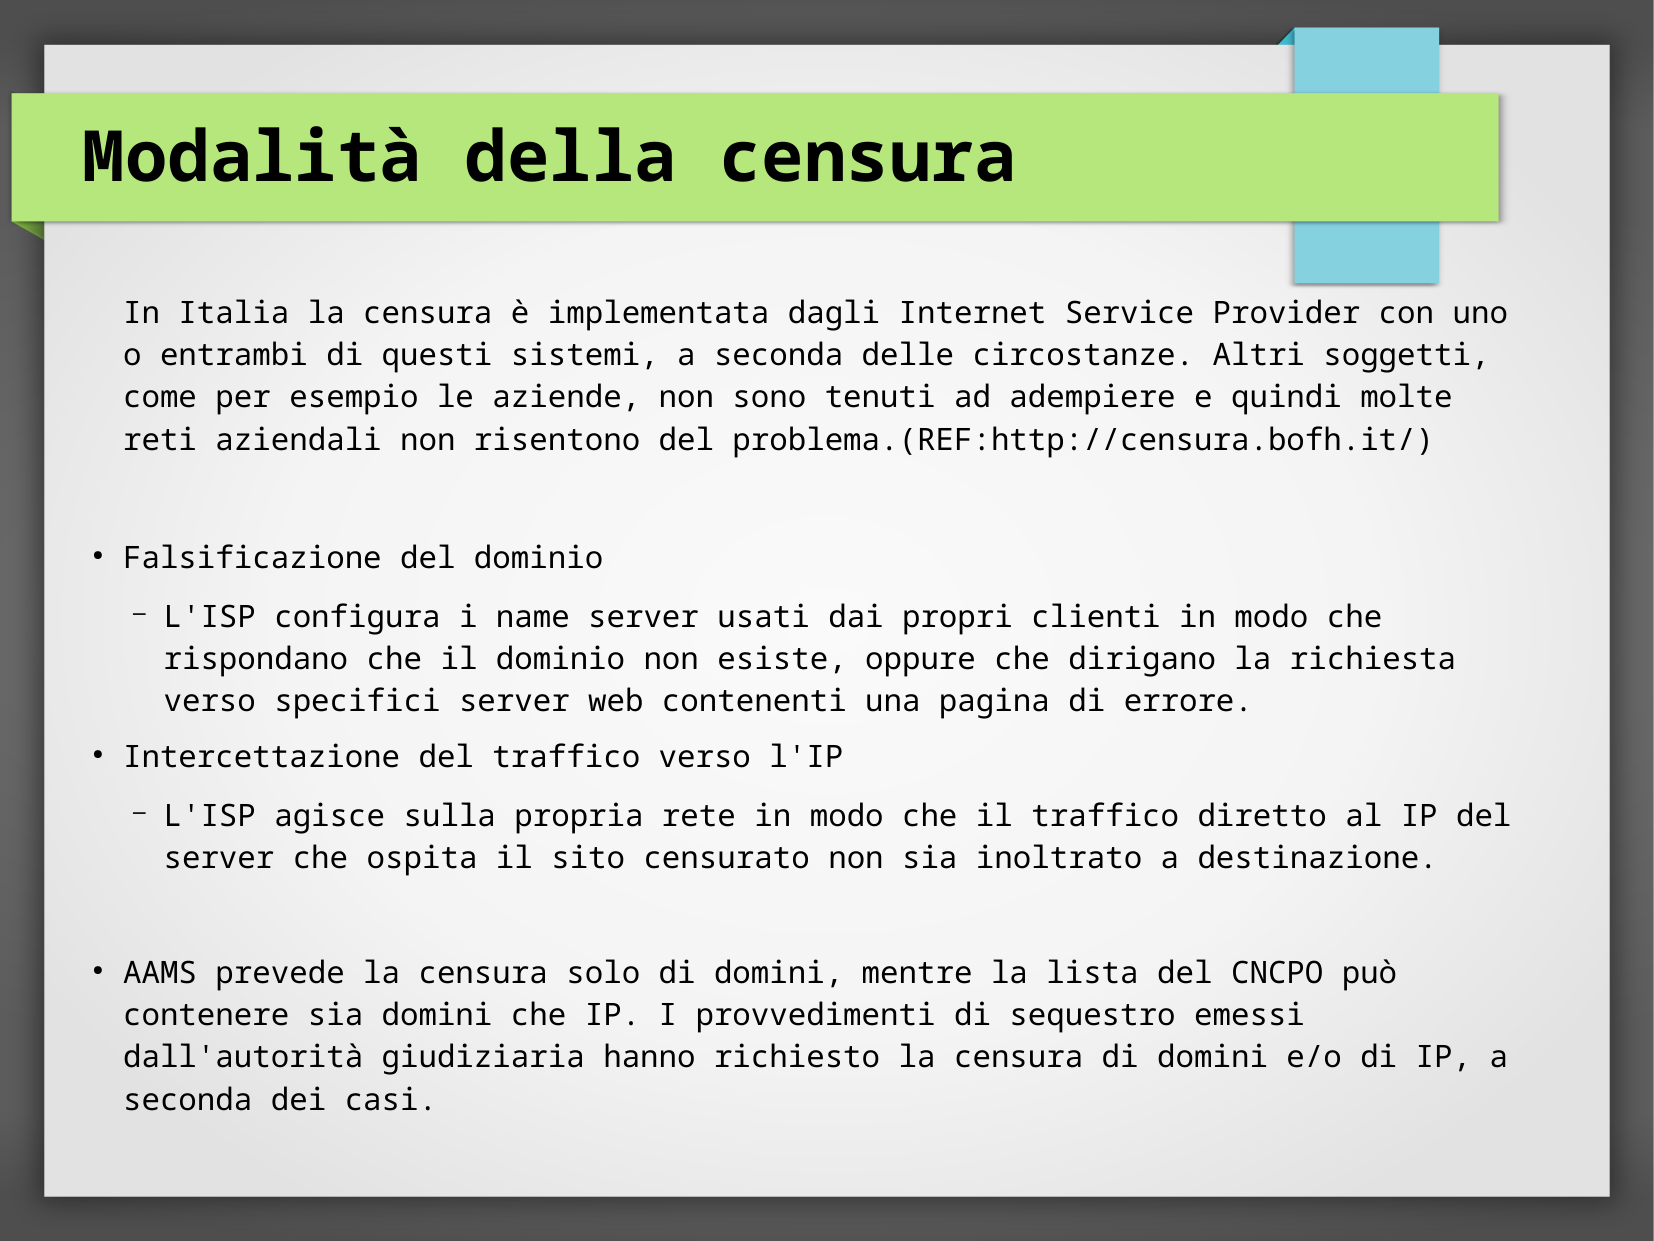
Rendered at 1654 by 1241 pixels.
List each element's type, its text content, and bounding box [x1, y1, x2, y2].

picture [0, 0, 1654, 1241]
list In Italia la censura è implementata dagli Internet Service Provider con uno o entrambi di questi sistemi, a seconda delle circostanze. Altri soggetti, come per esempio le aziende, non sono tenuti ad adempiere e quindi molte reti aziendali non risentono del problema.(REF:http://censura.bofh.it/) Falsificazione del dominio L'ISP configura i name server usati dai propri clienti in modo che rispondano che il dominio non esiste, oppure che dirigano la richiesta verso specifici server web contenenti una pagina di errore. Intercettazione del traffico verso l'IP L'ISP agisce sulla propria rete in modo che il traffico diretto al IP del server che ospita il sito censurato non sia inoltrato a destinazione. AAMS prevede la censura solo di domini, mentre la lista del CNCPO può contenere sia domini che IP. I provvedimenti di sequestro emessi dall'autorità giudiziaria hanno richiesto la censura di domini e/o di IP, a seconda dei casi. [82, 290, 1538, 1193]
title Modalità della censura [82, 94, 1264, 213]
